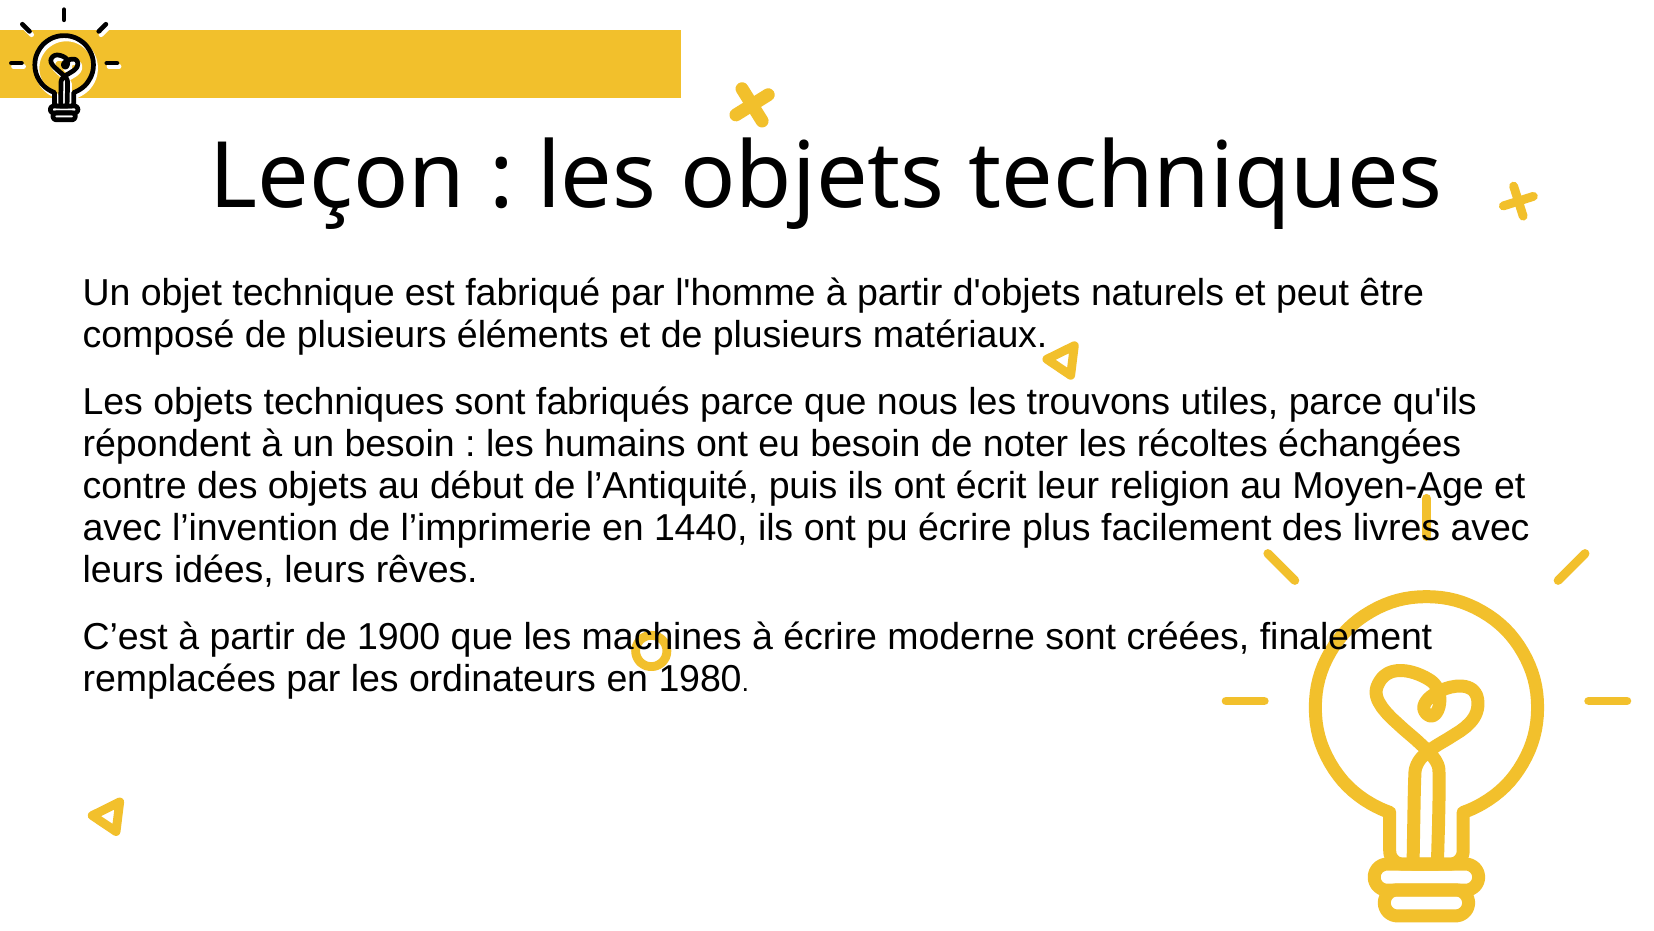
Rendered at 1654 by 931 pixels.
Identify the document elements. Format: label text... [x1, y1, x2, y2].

list Un objet technique est fabriqué par l'homme à partir d'objets naturels et peut être composé de plusieurs éléments et de plusieurs matériaux. Les objets techniques sont fabriqués parce que nous les trouvons utiles, parce qu'ils répondent à un besoin : les humains ont eu besoin de noter les récoltes échangées contre des objets au début de l’Antiquité, puis ils ont écrit leur religion au Moyen-Age et avec l’invention de l’imprimerie en 1440, ils ont pu écrire plus facilement des livres avec leurs idées, leurs rêves. C’est à partir de 1900 que les machines à écrire moderne sont créées, finalement remplacées par les ordinateurs en 1980. [82, 271, 1571, 857]
title Leçon : les objets techniques [82, 94, 1571, 250]
